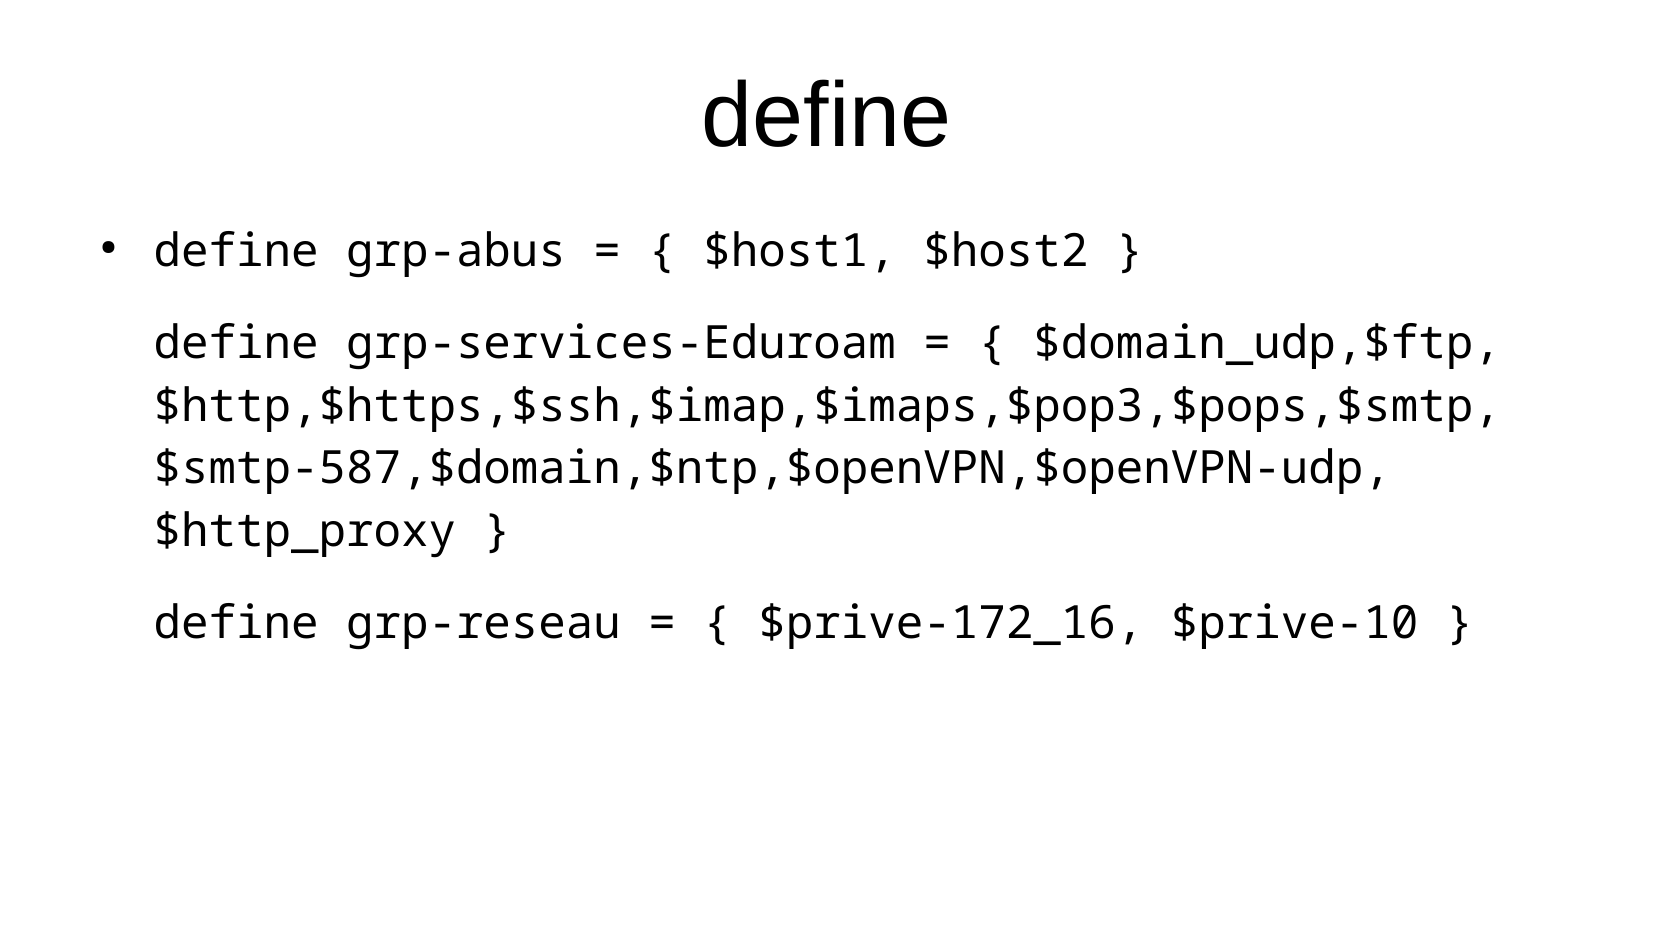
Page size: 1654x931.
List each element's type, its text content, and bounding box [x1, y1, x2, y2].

title define [82, 37, 1571, 193]
list define grp-abus = { $host1, $host2 } define grp-services-Eduroam = { $domain_udp,$ftp,$http,$https,$ssh,$imap,$imaps,$pop3,$pops,$smtp,$smtp-587,$domain,$ntp,$openVPN,$openVPN-udp,$http_proxy } define grp-reseau = { $prive-172_16, $prive-10 } [82, 217, 1571, 758]
